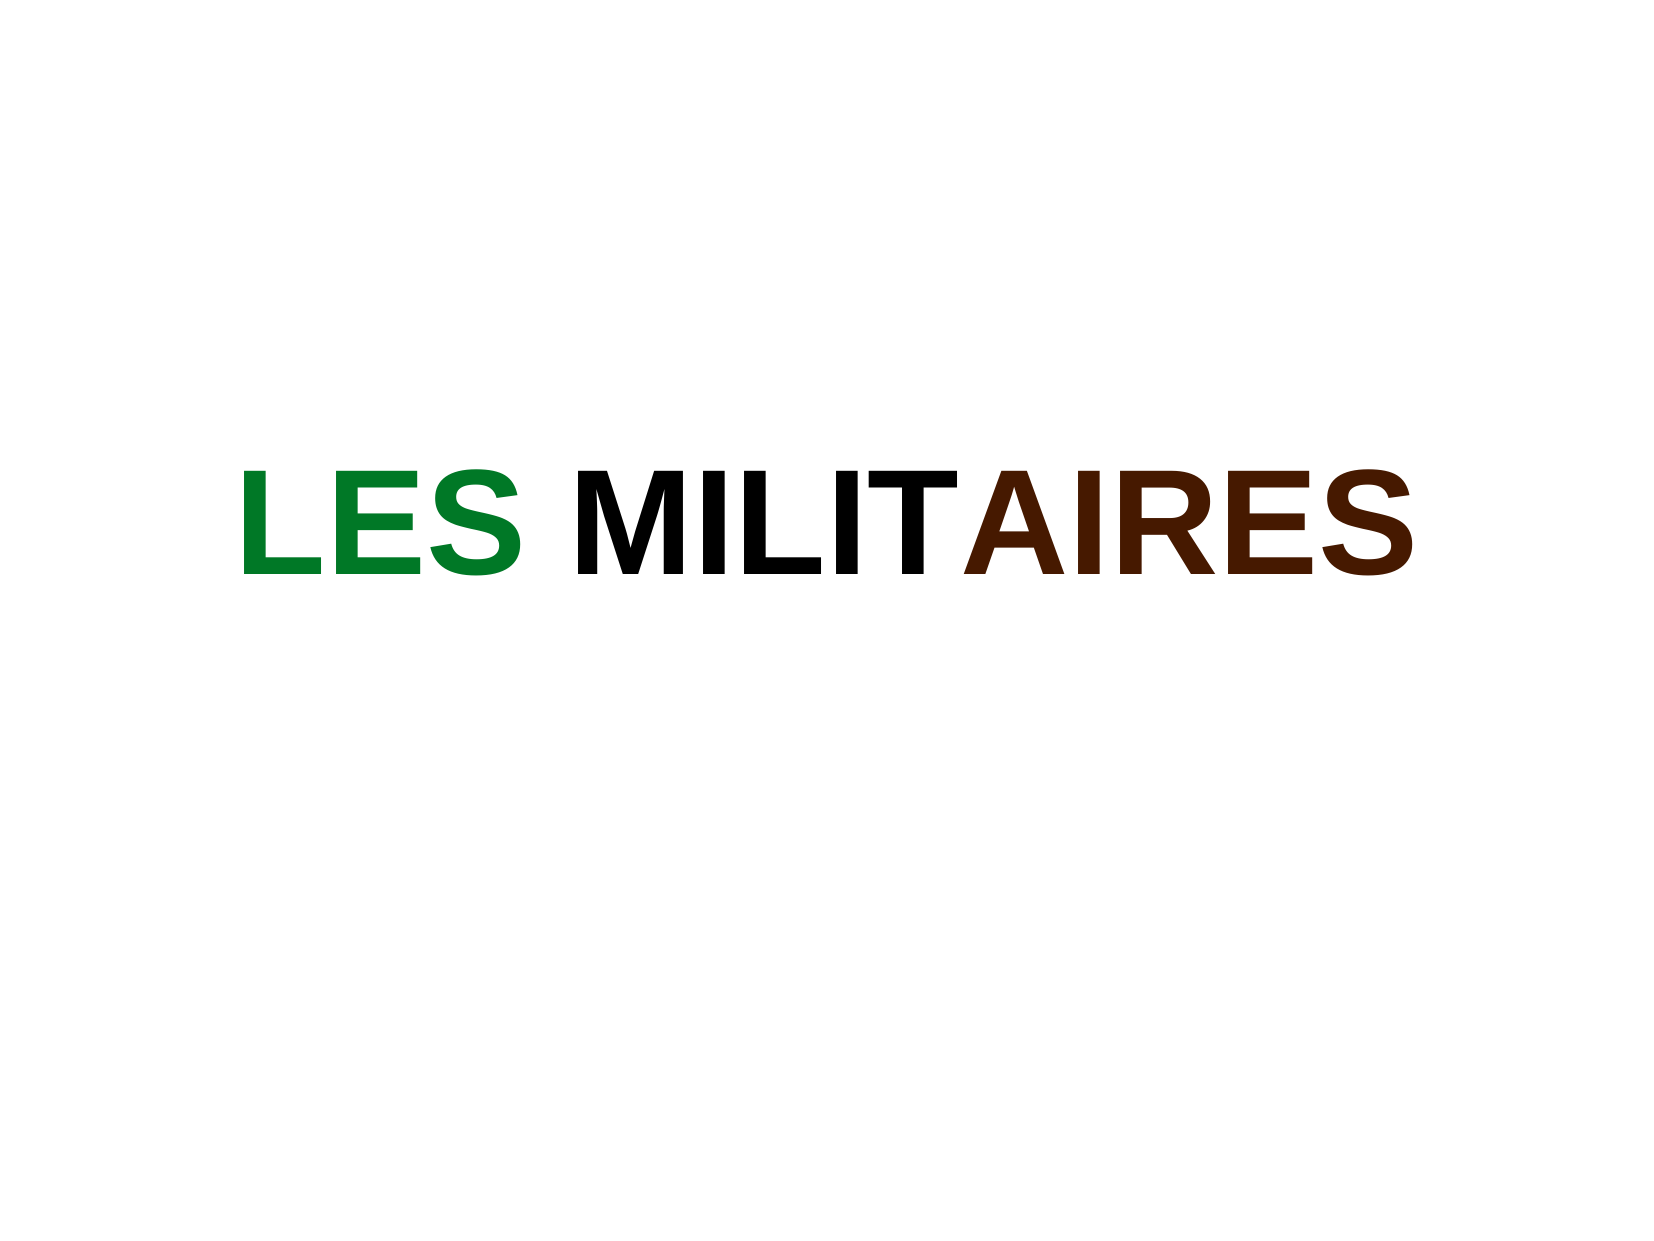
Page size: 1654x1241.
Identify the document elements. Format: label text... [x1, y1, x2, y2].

title LES MILITAIRES [82, 418, 1571, 626]
